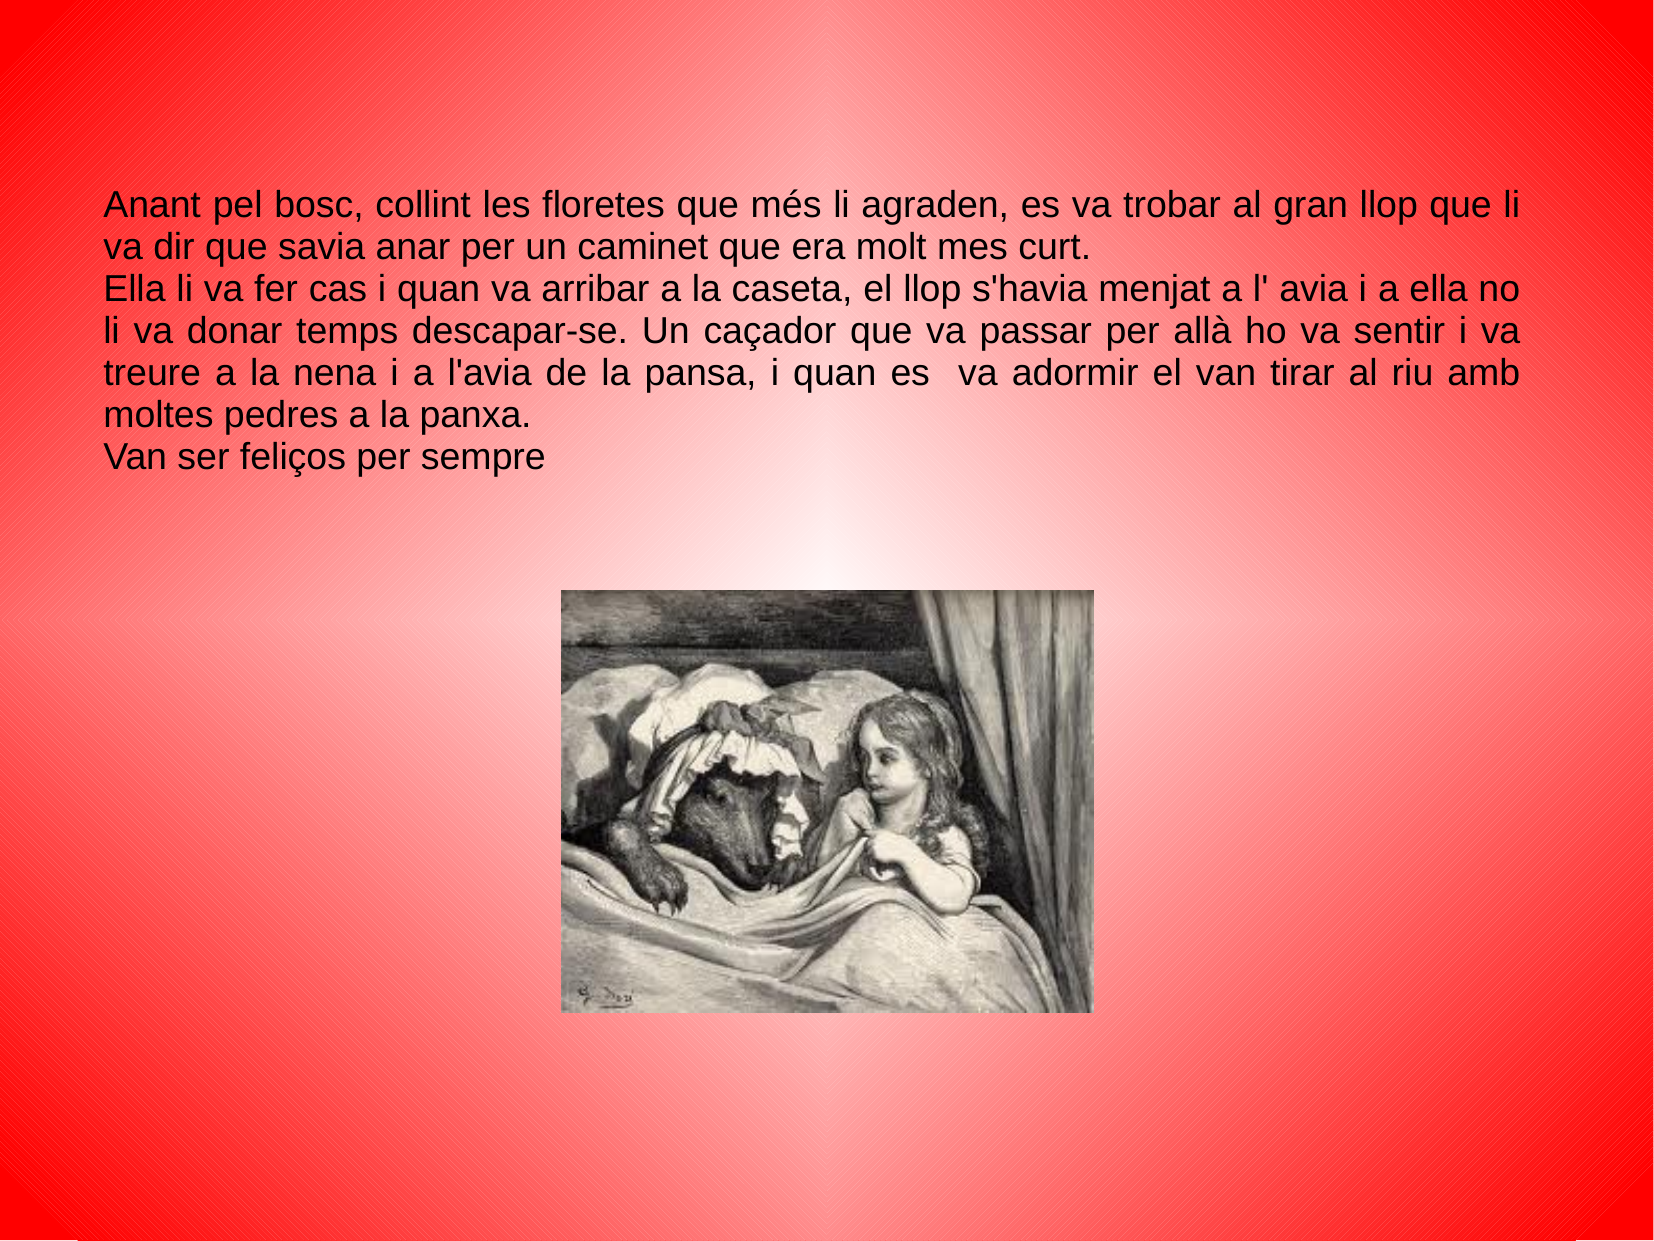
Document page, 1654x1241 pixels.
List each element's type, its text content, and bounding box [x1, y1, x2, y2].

text_box Anant pel bosc, collint les floretes que més li agraden, es va trobar al gran llop que li va dir que savia anar per un caminet que era molt mes curt. Ella li va fer cas i quan va arribar a la caseta, el llop s'havia menjat a l' avia i a ella no li va donar temps descapar-se. Un caçador que va passar per allà ho va sentir i va treure a la nena i a l'avia de la pansa, i quan es va adormir el van tirar al riu amb moltes pedres a la panxa. Van ser feliços per sempre [88, 175, 1536, 485]
picture [561, 590, 1094, 1013]
